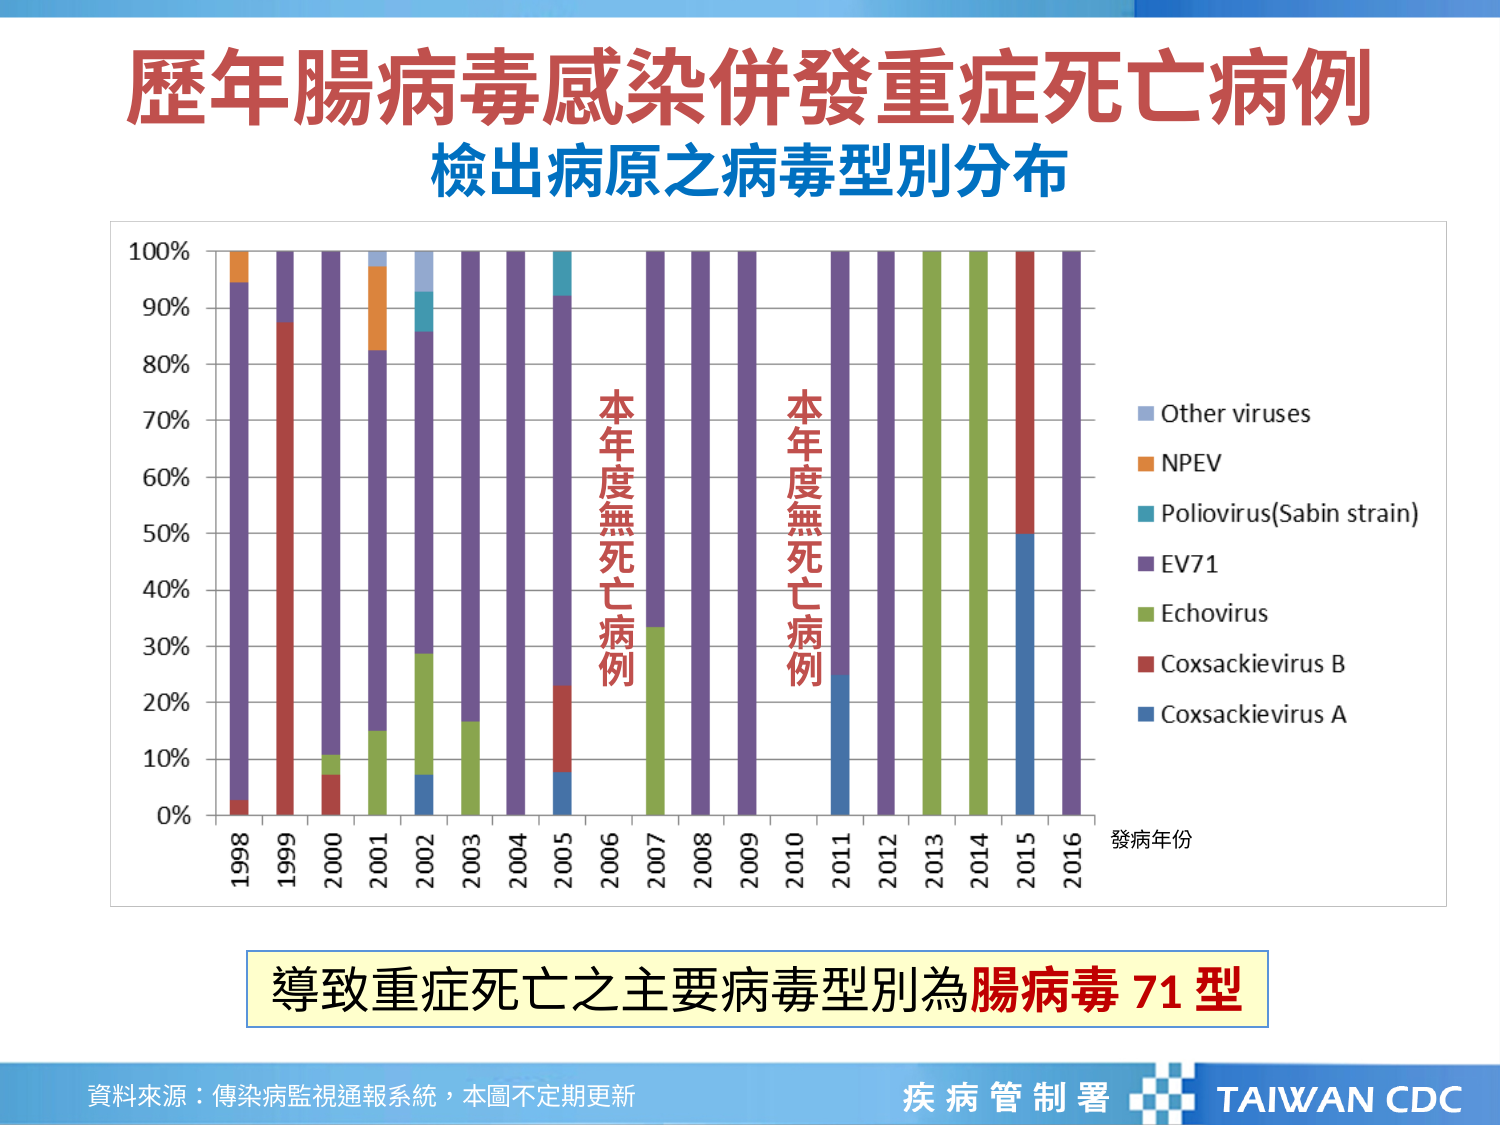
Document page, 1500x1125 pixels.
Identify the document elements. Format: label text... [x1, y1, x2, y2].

picture [109, 220, 1448, 908]
text_box 本年度無死亡病例 [570, 373, 647, 728]
title 歷年腸病毒感染併發重症死亡病例 檢出病原之病毒型別分布 [75, 25, 1426, 214]
text_box 發病年份 [1095, 820, 1208, 860]
text_box 資料來源：傳染病監視通報系統，本圖不定期更新 [72, 1073, 652, 1119]
text_box 導致重症死亡之主要病毒型別為腸病毒71型 [247, 951, 1268, 1027]
text_box 本年度無死亡病例 [757, 373, 834, 728]
